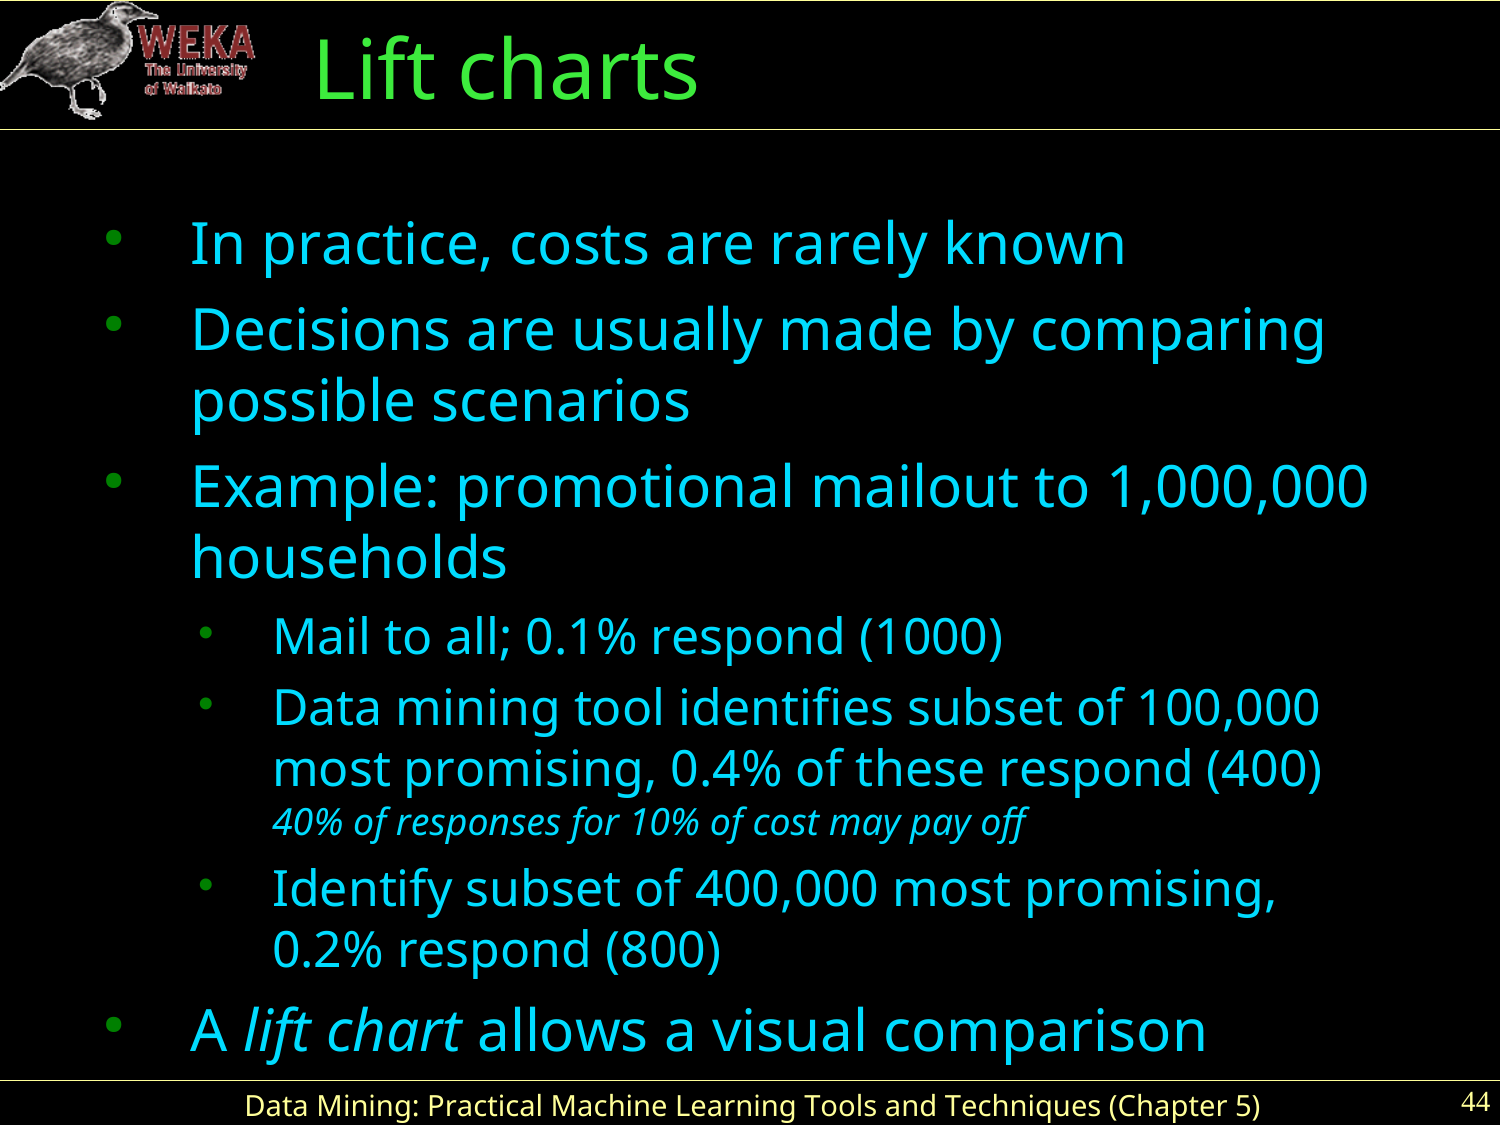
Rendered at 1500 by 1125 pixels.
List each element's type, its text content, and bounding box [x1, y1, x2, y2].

text_box In practice, costs are rarely known Decisions are usually made by comparing possible scenarios Example: promotional mailout to 1,000,000 households Mail to all; 0.1% respond (1000) Data mining tool identifies subset of 100,000 most promising, 0.4% of these respond (400) 40% of responses for 10% of cost may pay off Identify subset of 400,000 most promising, 0.2% respond (800) A lift chart allows a visual comparison [88, 200, 1413, 944]
title Lift charts [297, 0, 1500, 148]
picture [0, 1, 266, 129]
